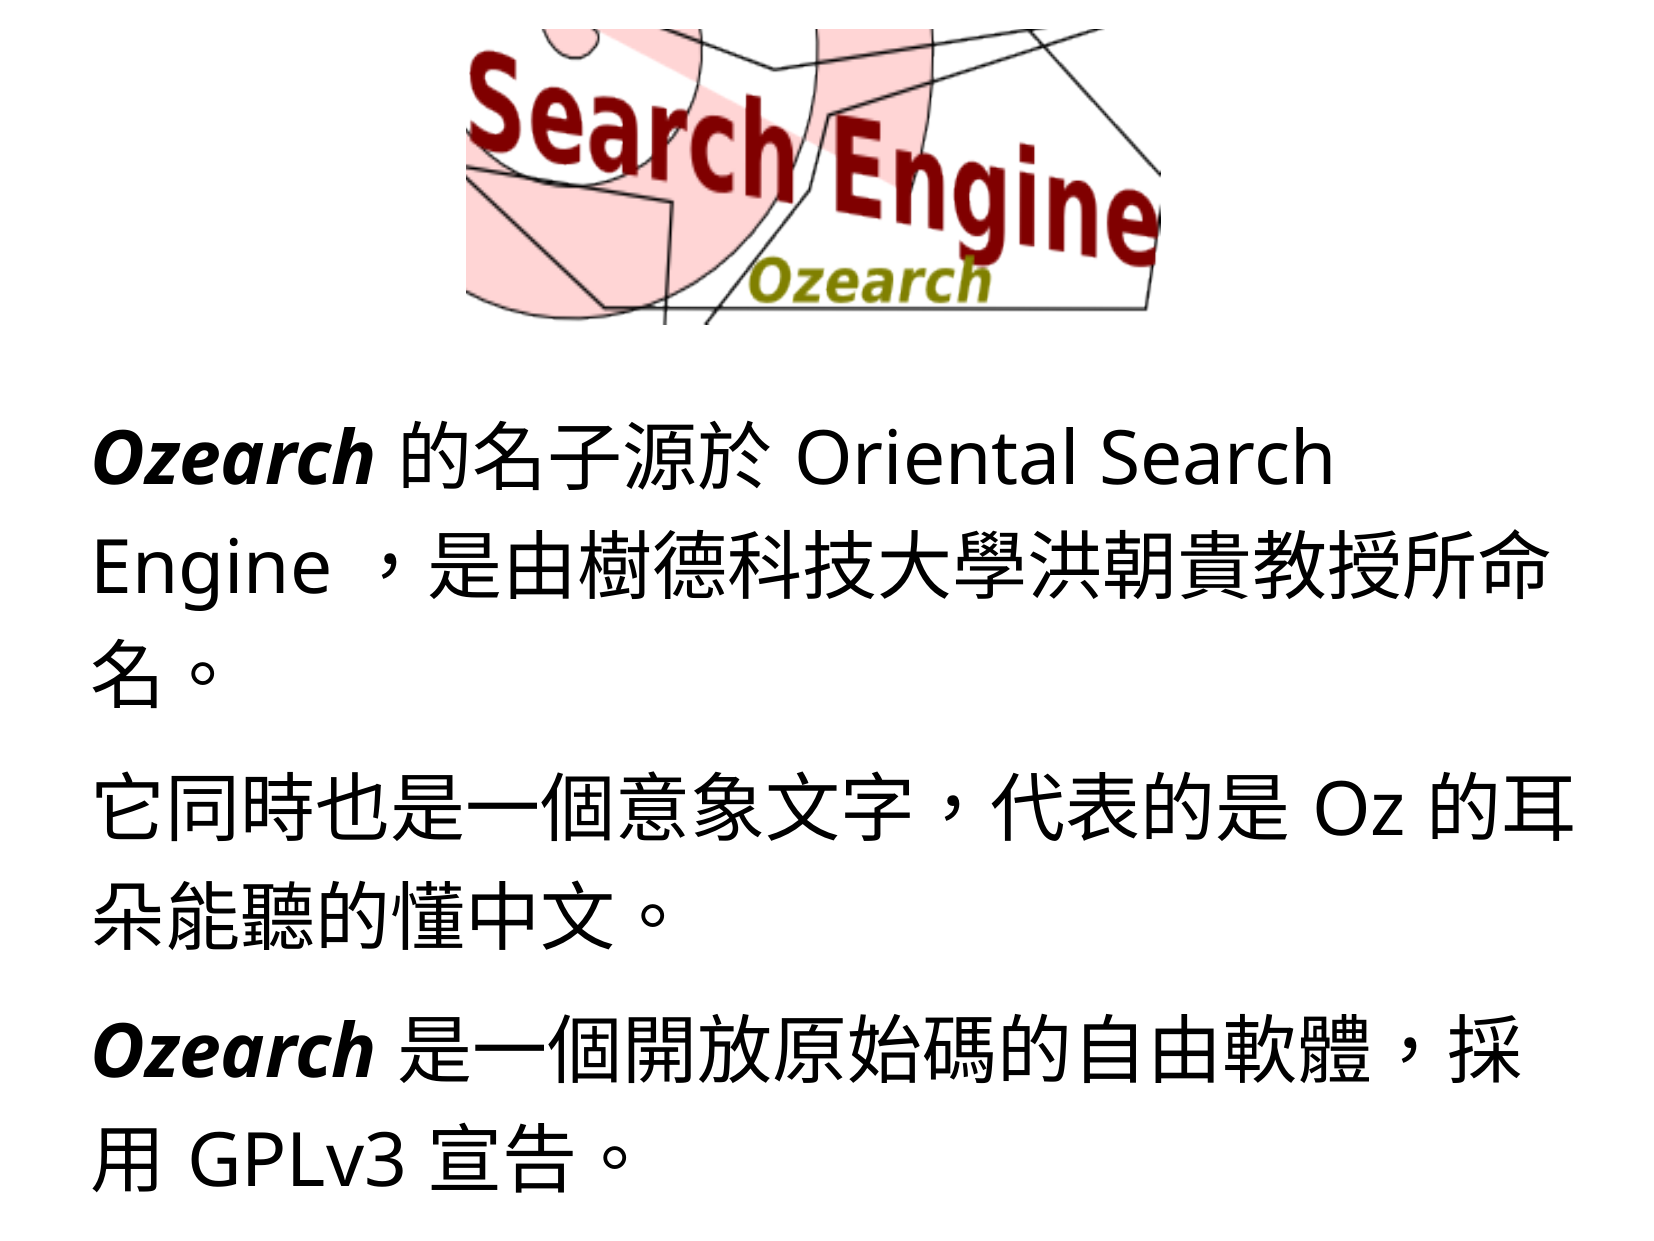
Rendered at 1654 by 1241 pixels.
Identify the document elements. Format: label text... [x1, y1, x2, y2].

picture [466, 29, 1161, 325]
text_box Ozearch的名子源於Oriental Search Engine，是由樹德科技大學洪朝貴教授所命名。 它同時也是一個意象文字，代表的是Oz的耳朵能聽的懂中文。 Ozearch是一個開放原始碼的自由軟體，採用GPLv3宣告。 首次發行0.01測試版於2007/07/28。 [75, 389, 1595, 1214]
